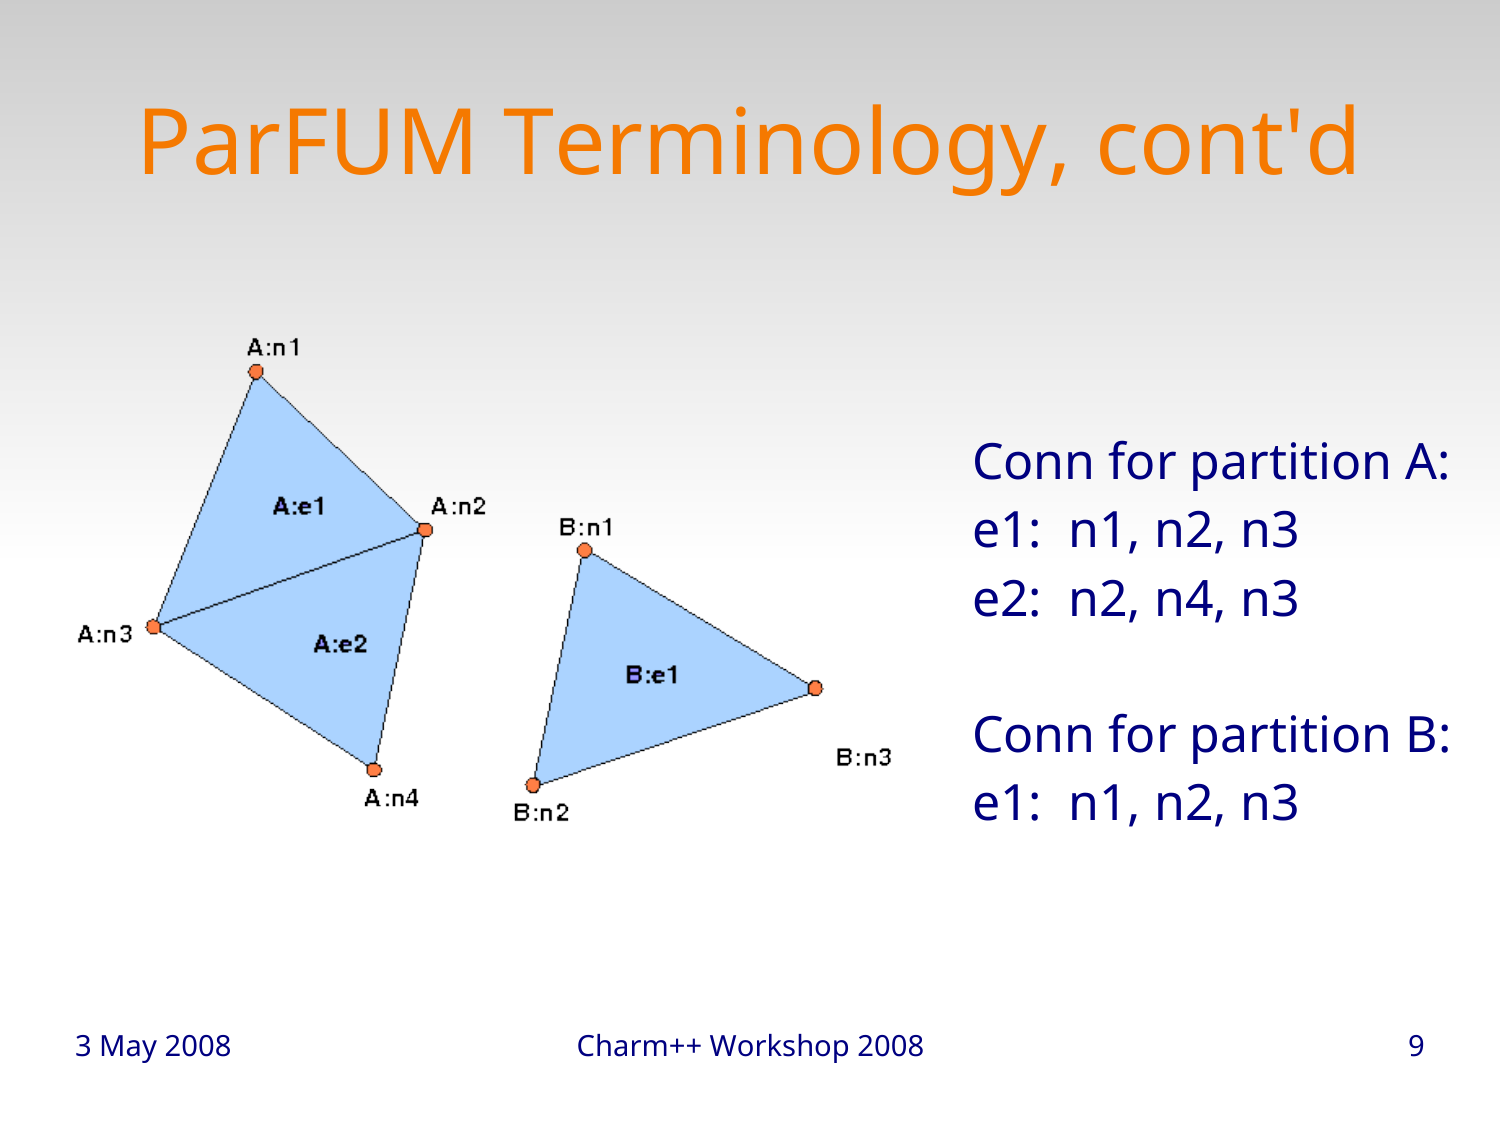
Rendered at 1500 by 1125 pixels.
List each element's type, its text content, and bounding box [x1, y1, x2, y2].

picture [75, 335, 901, 823]
title ParFUM Terminology, cont'd [75, 44, 1425, 233]
text_box Conn for partition A: e1: n1, n2, n3 e2: n2, n4, n3 Conn for partition B: e1: n1, n2, n3 [957, 418, 1409, 770]
